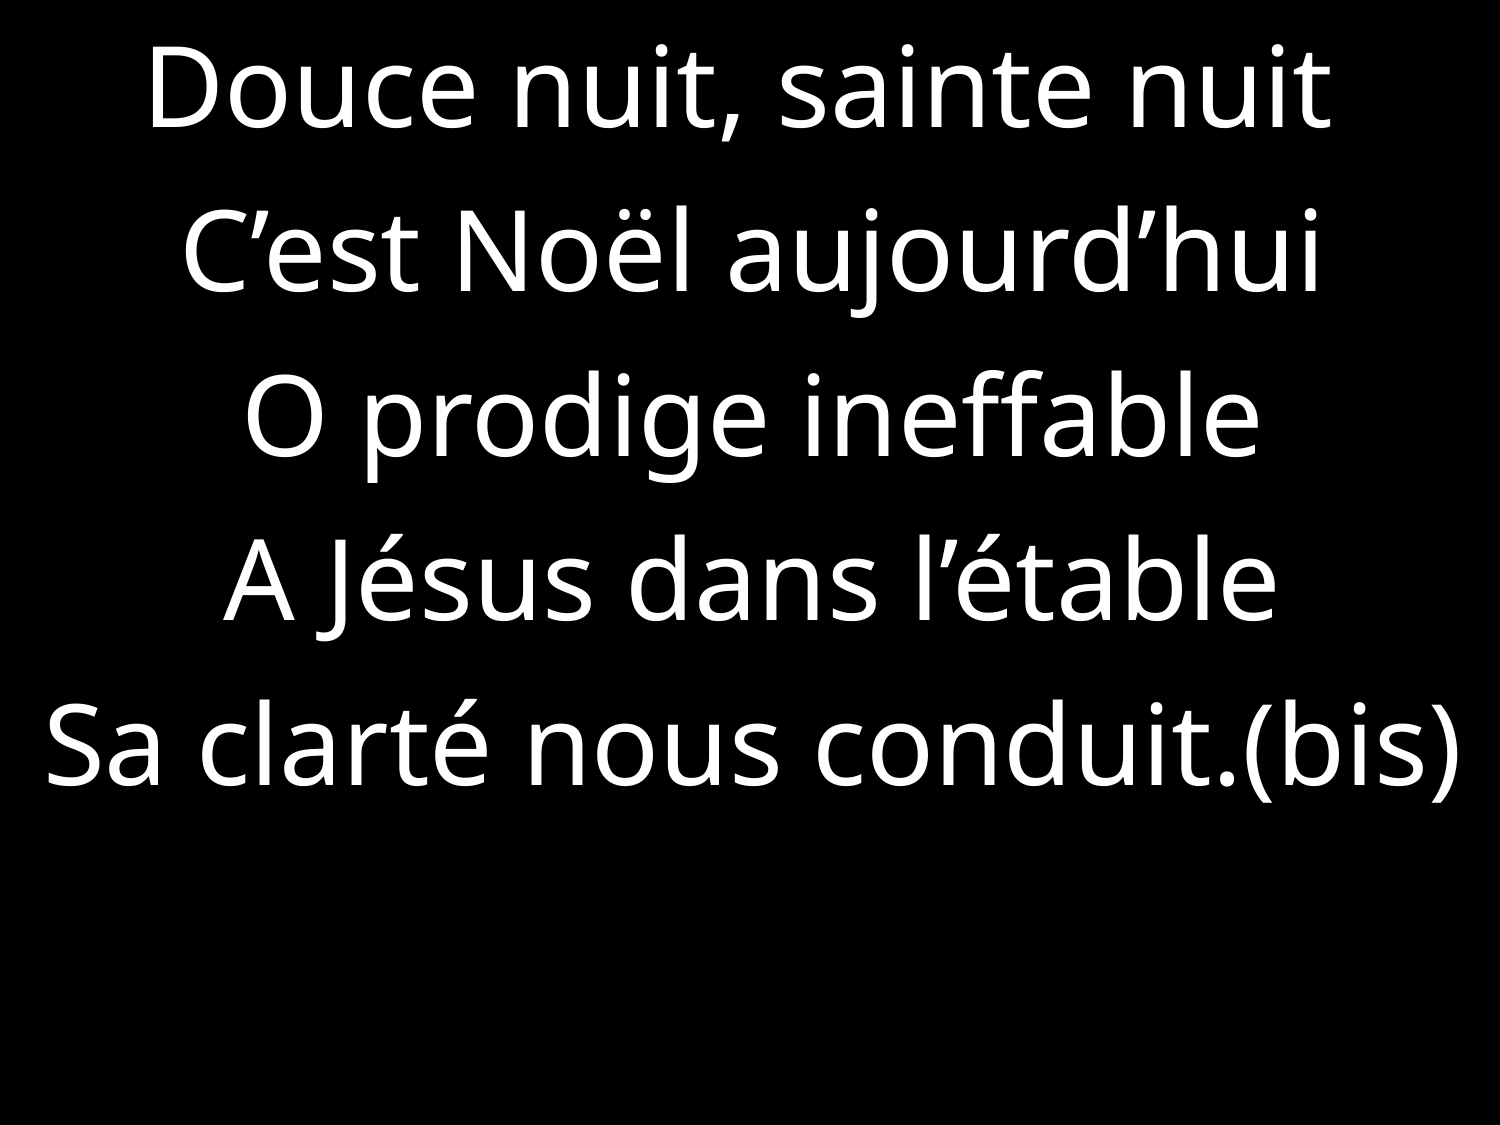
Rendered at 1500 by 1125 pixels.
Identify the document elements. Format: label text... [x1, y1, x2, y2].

list Douce nuit, sainte nuit C’est Noël aujourd’hui O prodige ineffable A Jésus dans l’étable Sa clarté nous conduit.(bis) [0, 7, 1500, 1125]
